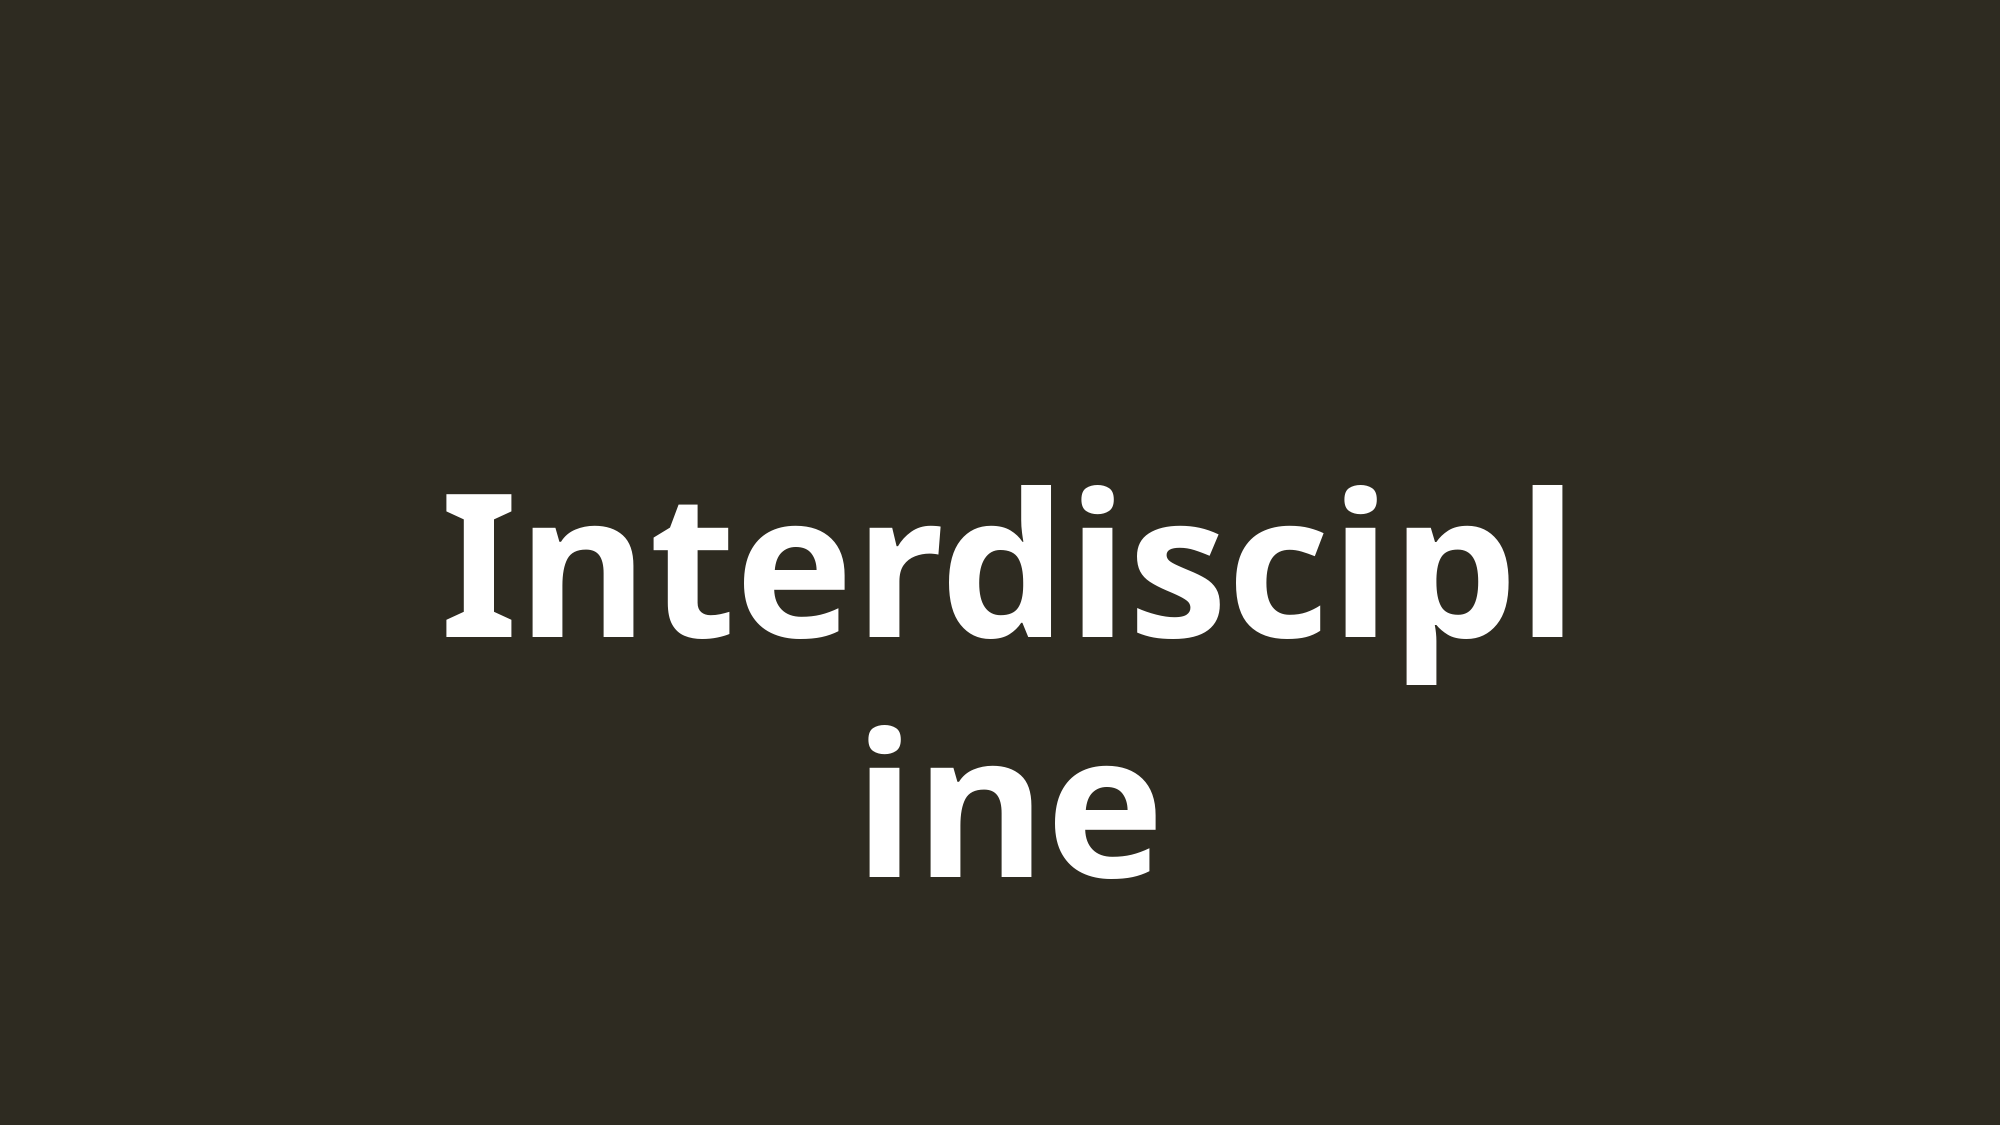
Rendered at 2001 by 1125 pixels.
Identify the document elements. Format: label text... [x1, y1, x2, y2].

text_box Interdiscipline [409, 430, 1610, 688]
